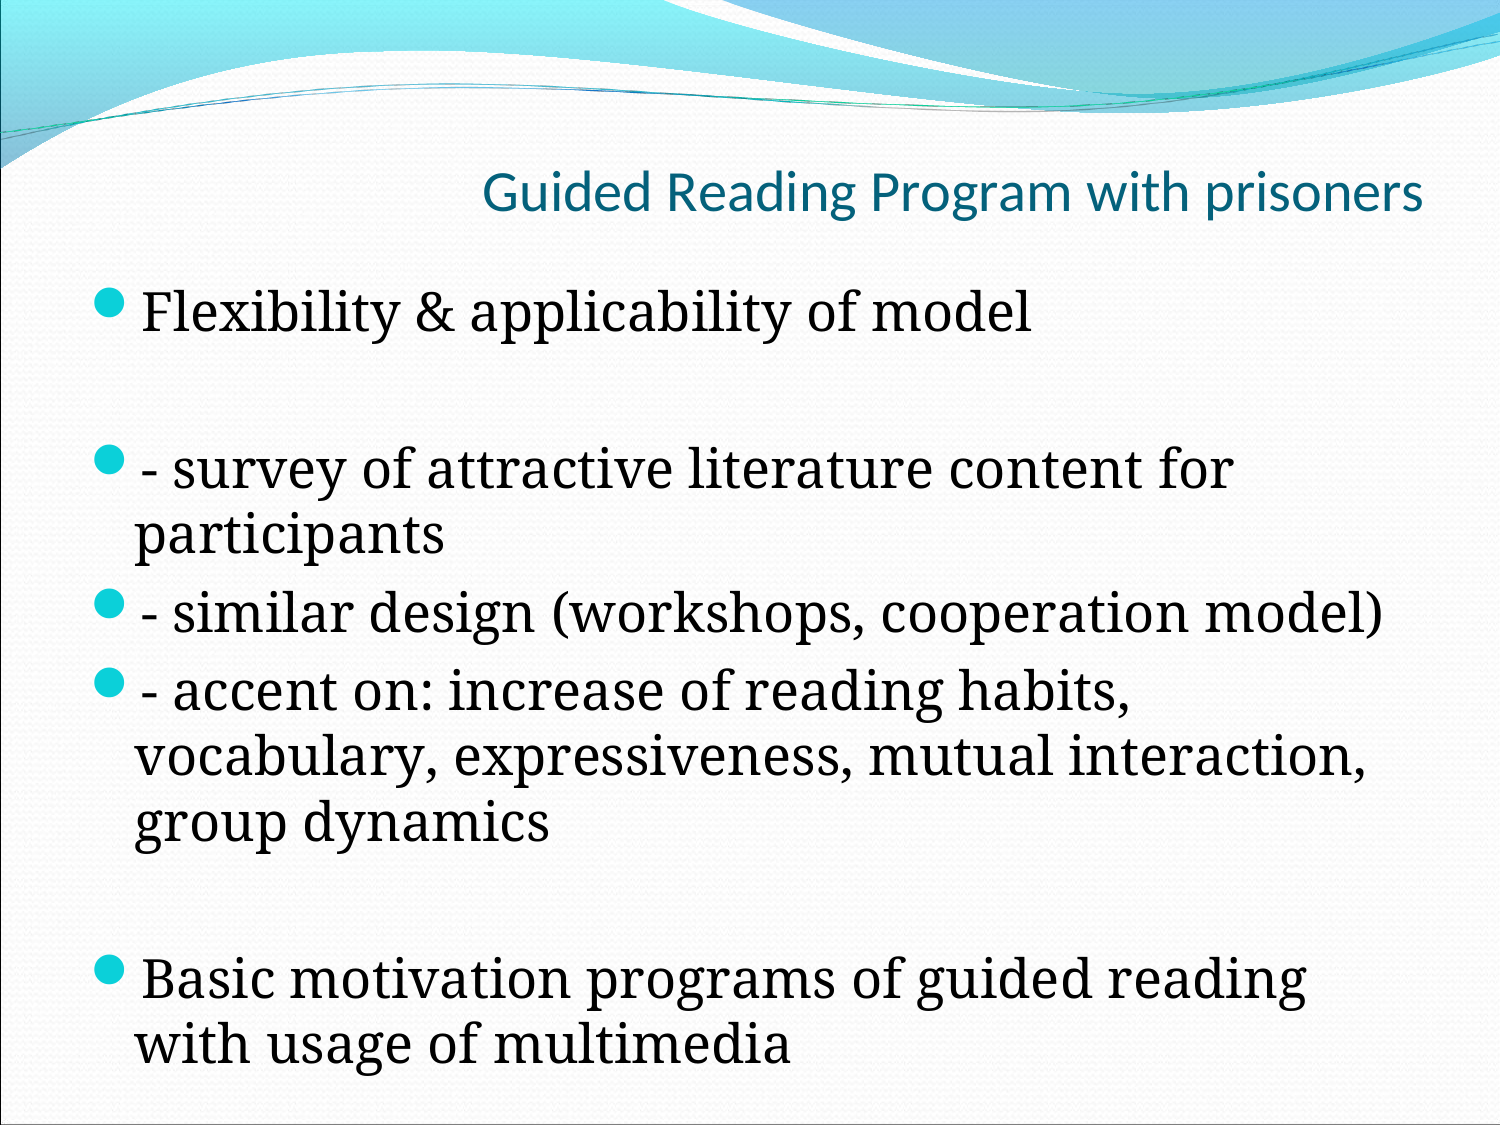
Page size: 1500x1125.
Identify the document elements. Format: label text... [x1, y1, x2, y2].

title Guided Reading Program with prisoners [75, 115, 1426, 223]
list Flexibility & applicability of model - survey of attractive literature content for participants - similar design (workshops, cooperation model) - accent on: increase of reading habits, vocabulary, expressiveness, mutual interaction, group dynamics Basic motivation programs of guided reading with usage of multimedia [75, 269, 1426, 1038]
picture [0, 0, 1500, 1125]
